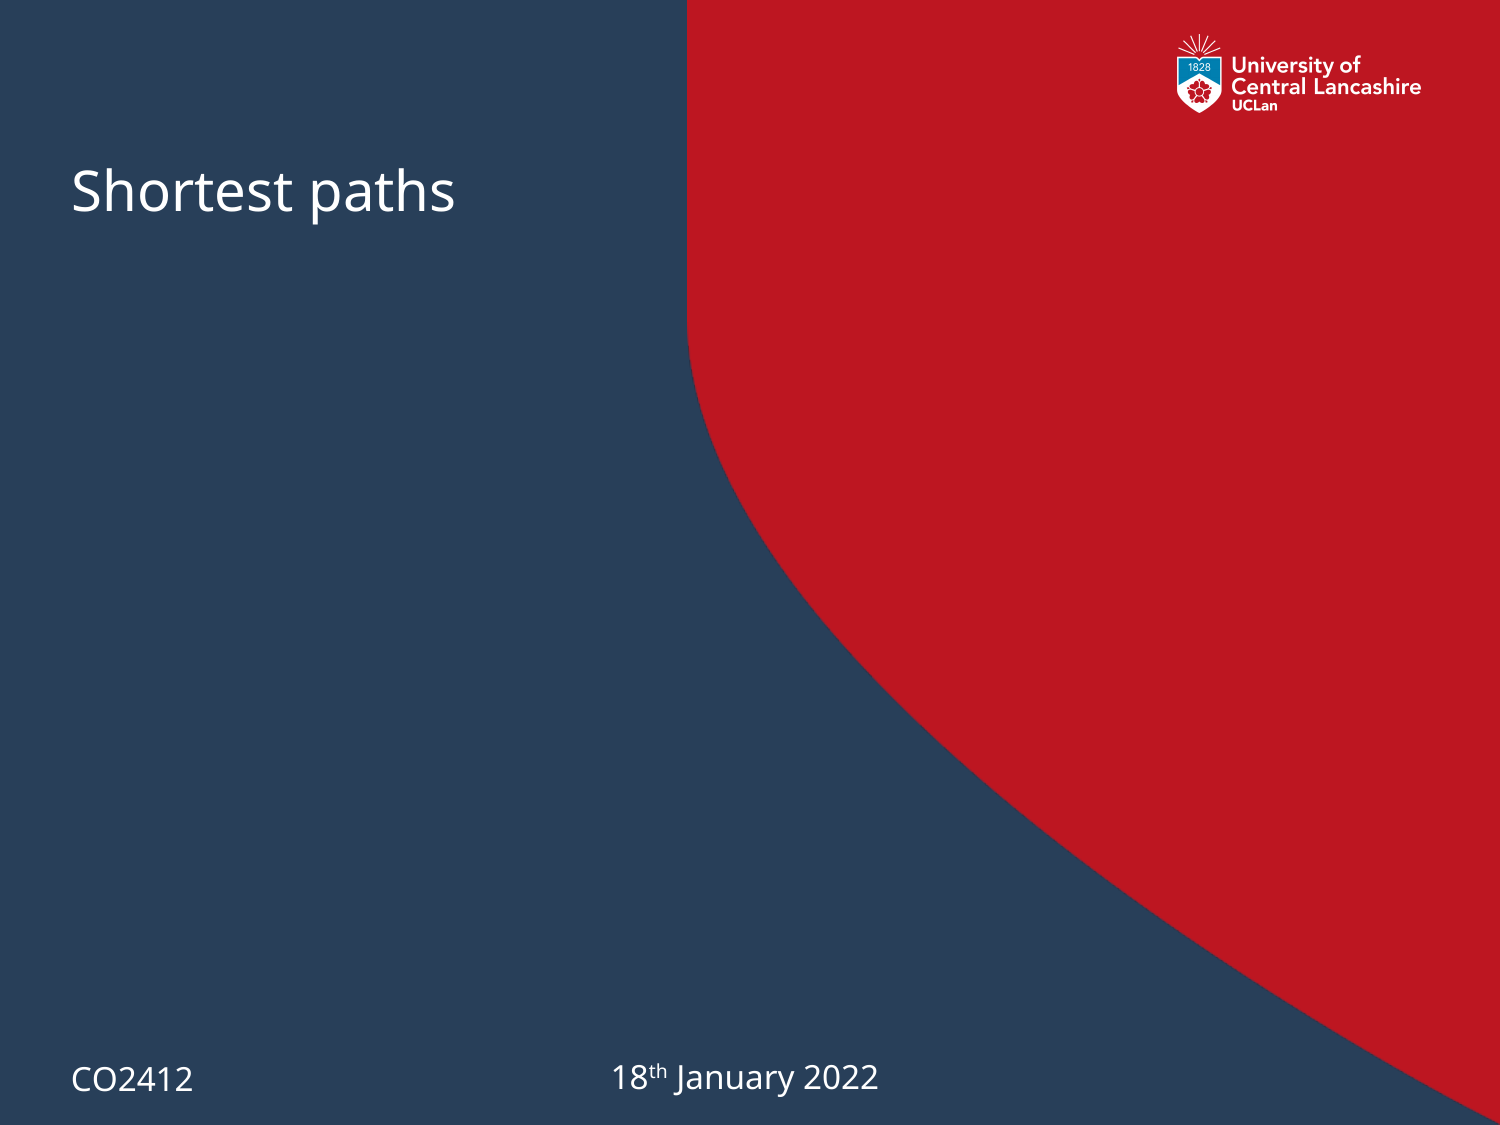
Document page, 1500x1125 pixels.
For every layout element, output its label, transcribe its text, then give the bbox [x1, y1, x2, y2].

text_box Shortest paths [56, 68, 1185, 310]
picture [687, 0, 1500, 1125]
